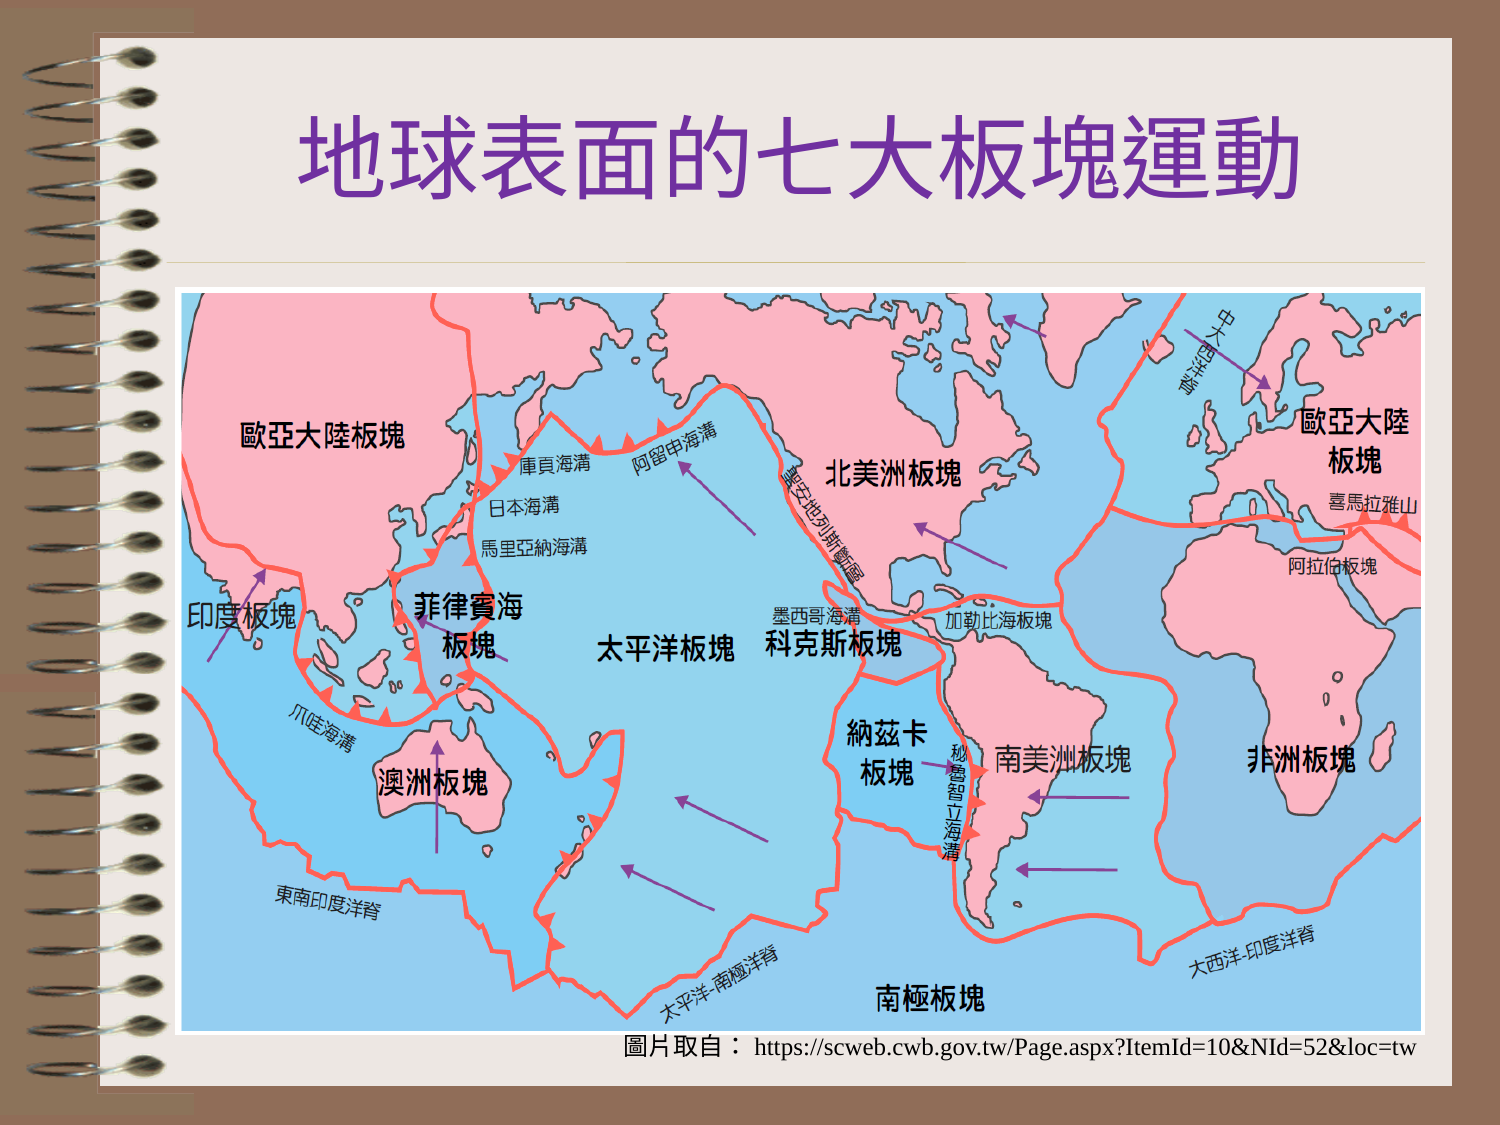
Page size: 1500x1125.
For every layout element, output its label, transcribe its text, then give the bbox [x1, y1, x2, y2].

picture [175, 287, 1425, 1035]
title 地球表面的七大板塊運動 [174, 62, 1426, 250]
text_box 圖片取自：https://scweb.cwb.gov.tw/Page.aspx?ItemId=10&NId=52&loc=tw [608, 1023, 1436, 1069]
